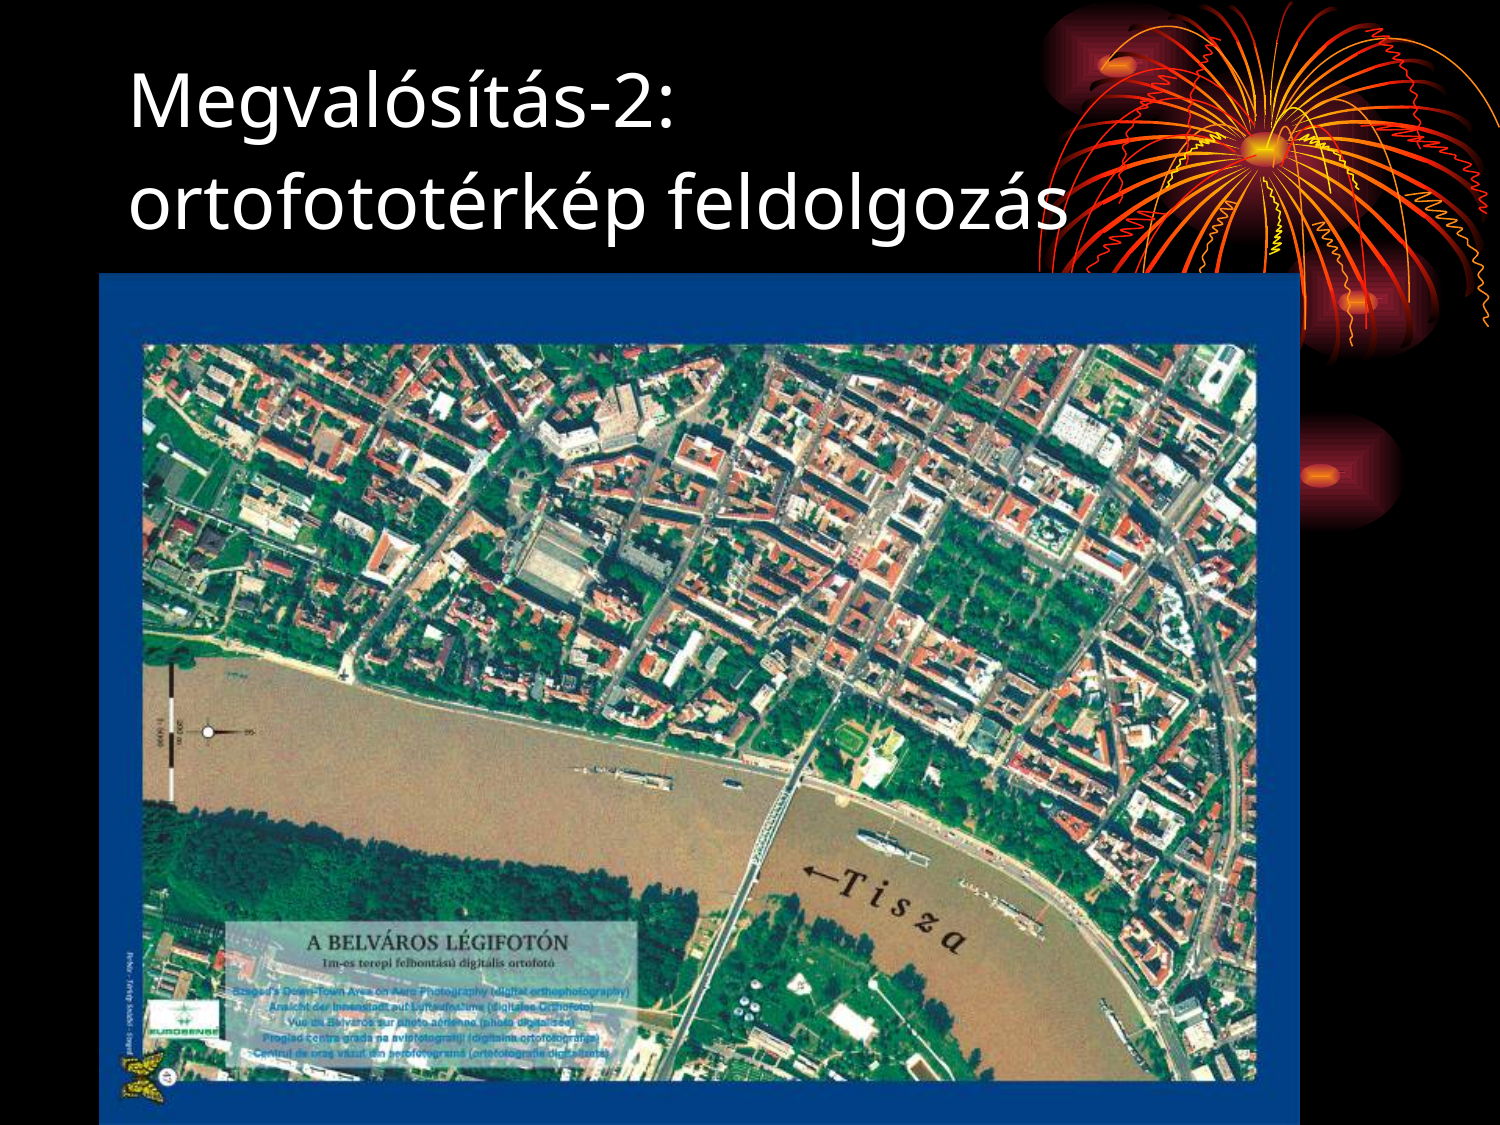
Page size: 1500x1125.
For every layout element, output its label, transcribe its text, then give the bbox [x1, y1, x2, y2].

picture [99, 273, 1300, 1125]
title Megvalósítás-2: ortofototérkép feldolgozás [112, 29, 1388, 270]
